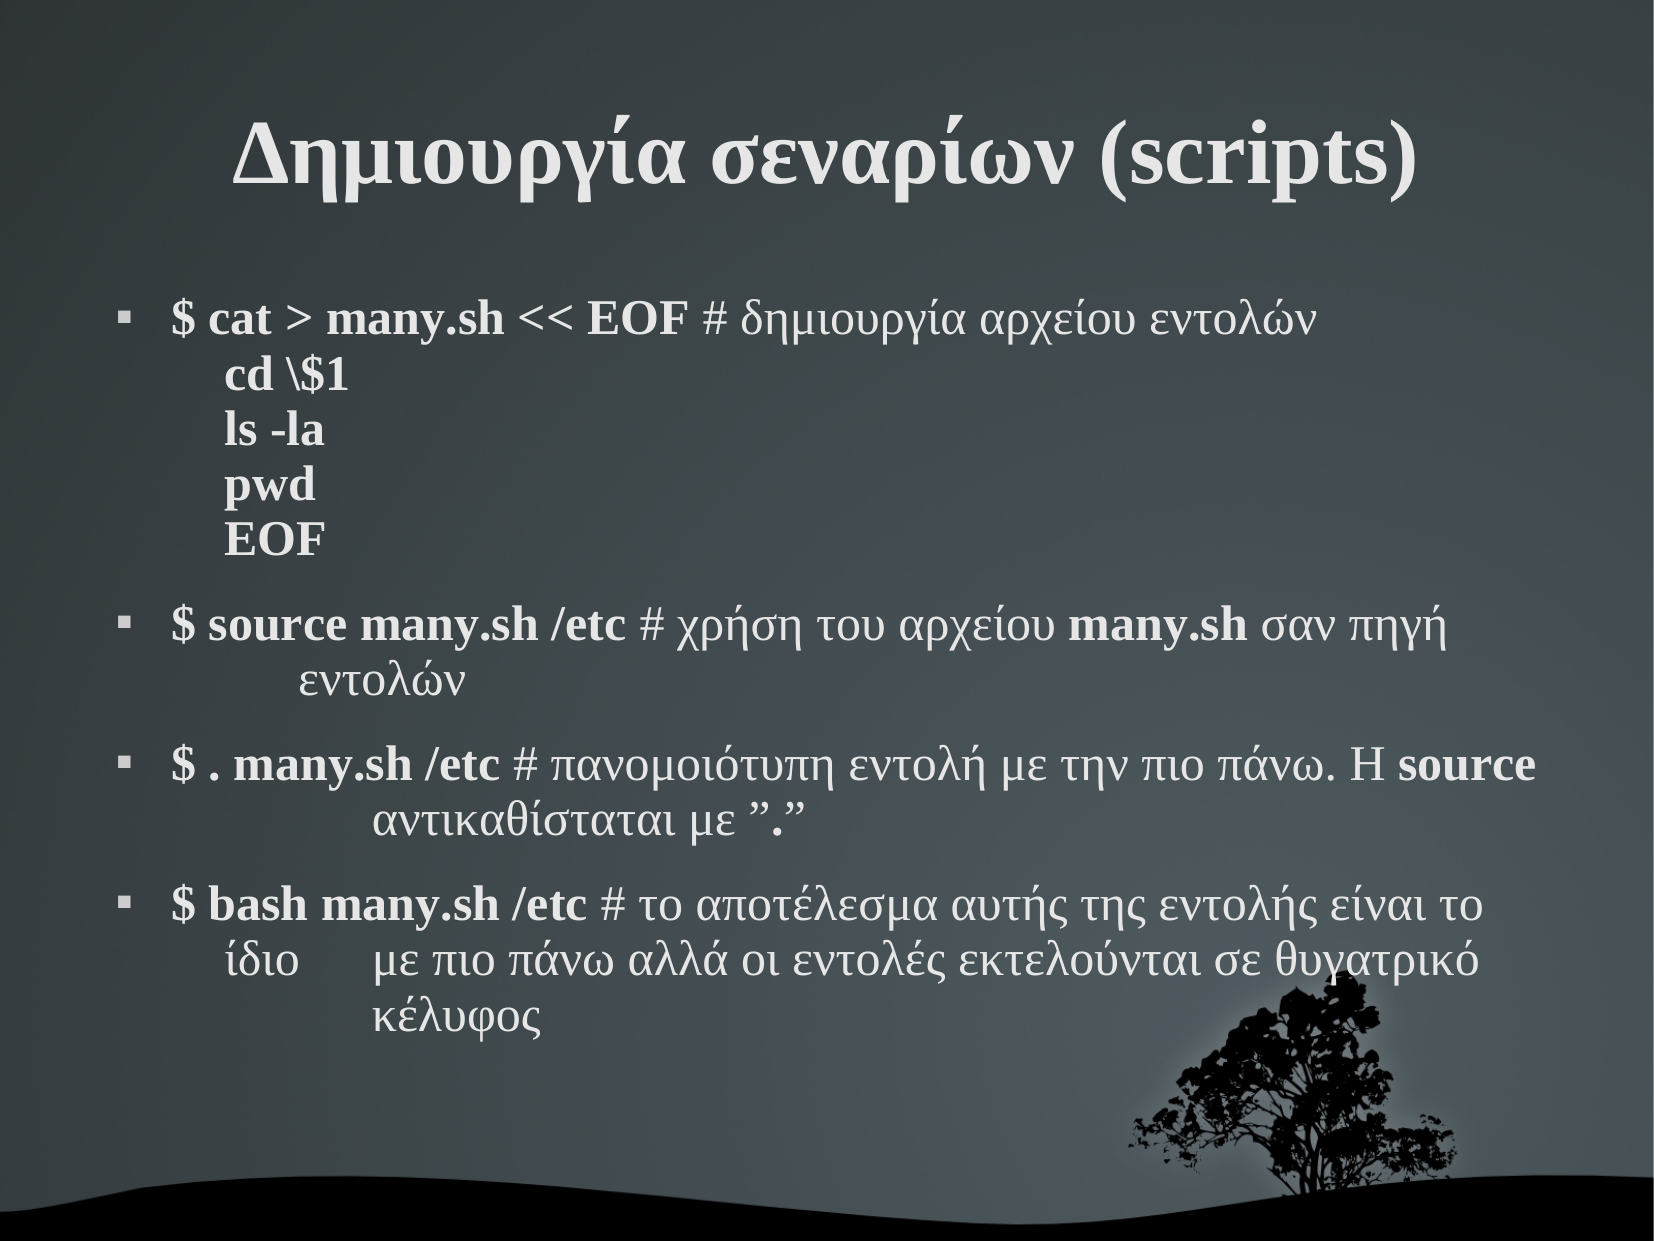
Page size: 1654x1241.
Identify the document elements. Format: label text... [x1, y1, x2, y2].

list $ cat > many.sh << EOF # δημιουργία αρχείου εντολών cd \$1 ls -la pwd EOF $ source many.sh /etc # χρήση του αρχείου many.sh σαν πηγή εντολών $ . many.sh /etc # πανομοιότυπη εντολή με την πιο πάνω. Η source αντικαθίσταται με ”.” $ bash many.sh /etc # το αποτέλεσμα αυτής της εντολής είναι το ίδιο με πιο πάνω αλλά οι εντολές εκτελούνται σε θυγατρικό κέλυφος [82, 290, 1571, 1148]
title Δημιουργία σεναρίων (scripts) [82, 49, 1571, 257]
picture [0, 0, 1654, 1241]
